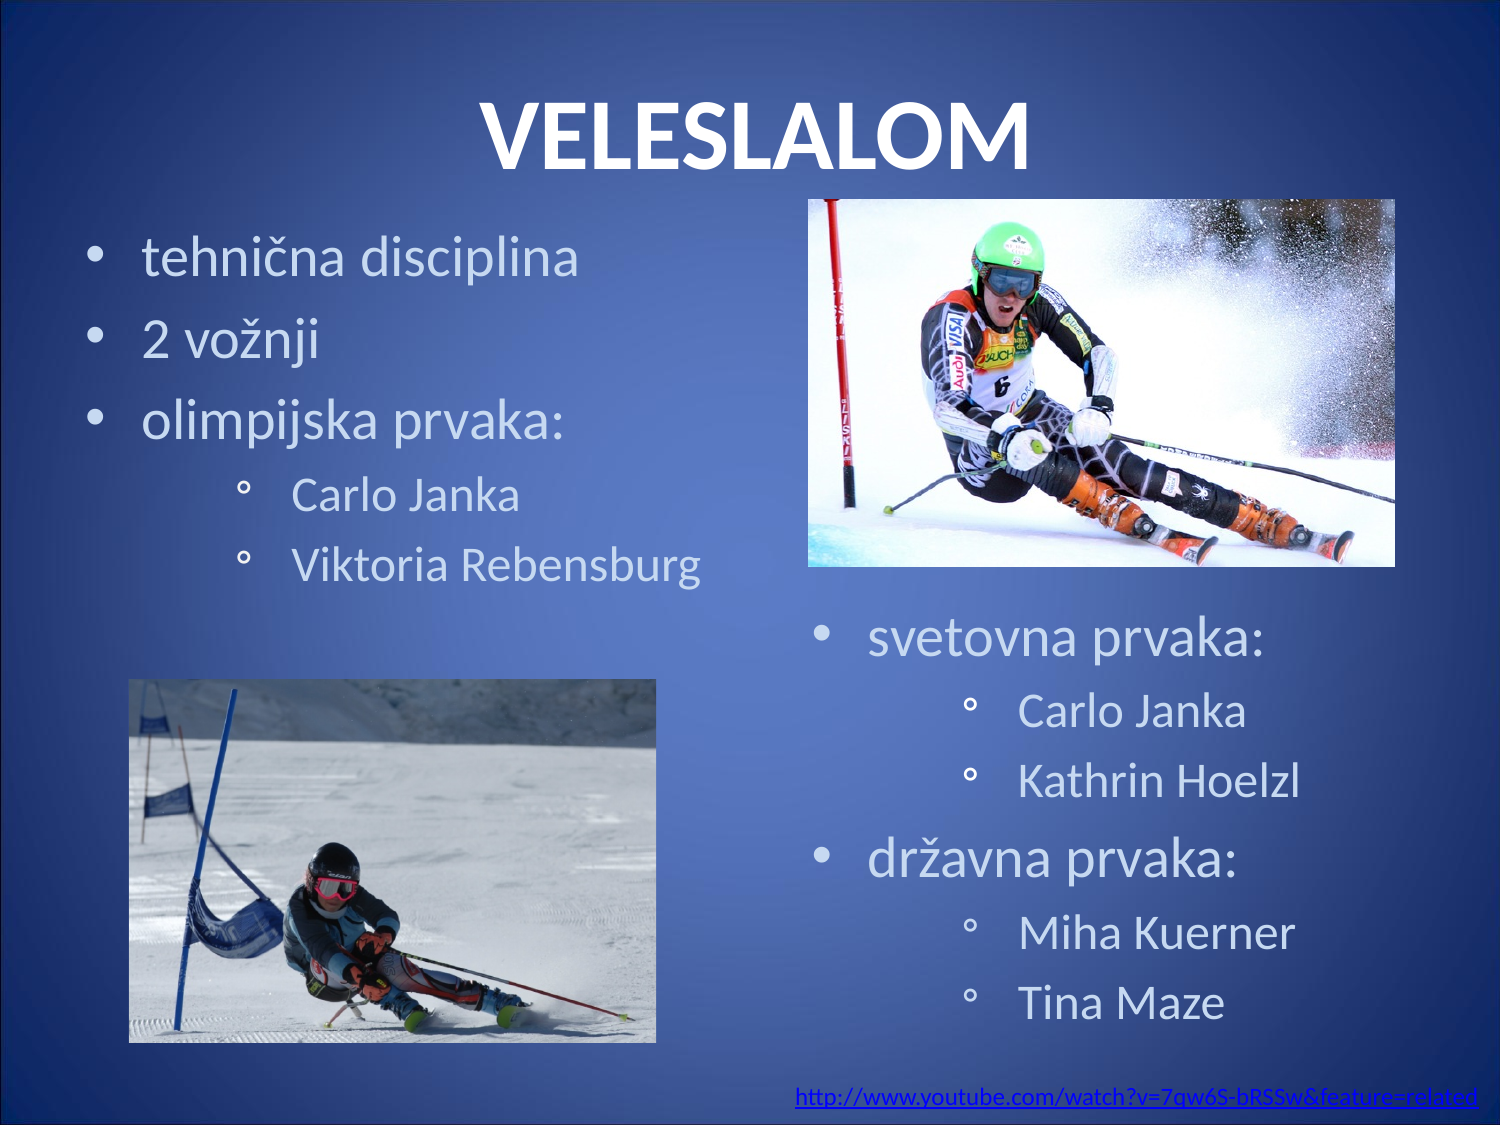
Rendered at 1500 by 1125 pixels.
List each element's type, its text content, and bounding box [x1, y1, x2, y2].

picture [0, 0, 1500, 1125]
text_box svetovna prvaka: Carlo Janka Kathrin Hoelzl državna prvaka: Miha Kuerner Tina Maze [796, 597, 1407, 1066]
text_box tehnična disciplina 2 vožnji olimpijska prvaka: Carlo Janka Viktoria Rebensburg [70, 210, 727, 633]
title VELESLALOM [82, 35, 1432, 223]
text_box http://www.youtube.com/watch?v=7qw6S-bRSSw&feature=related [761, 1066, 1500, 1125]
